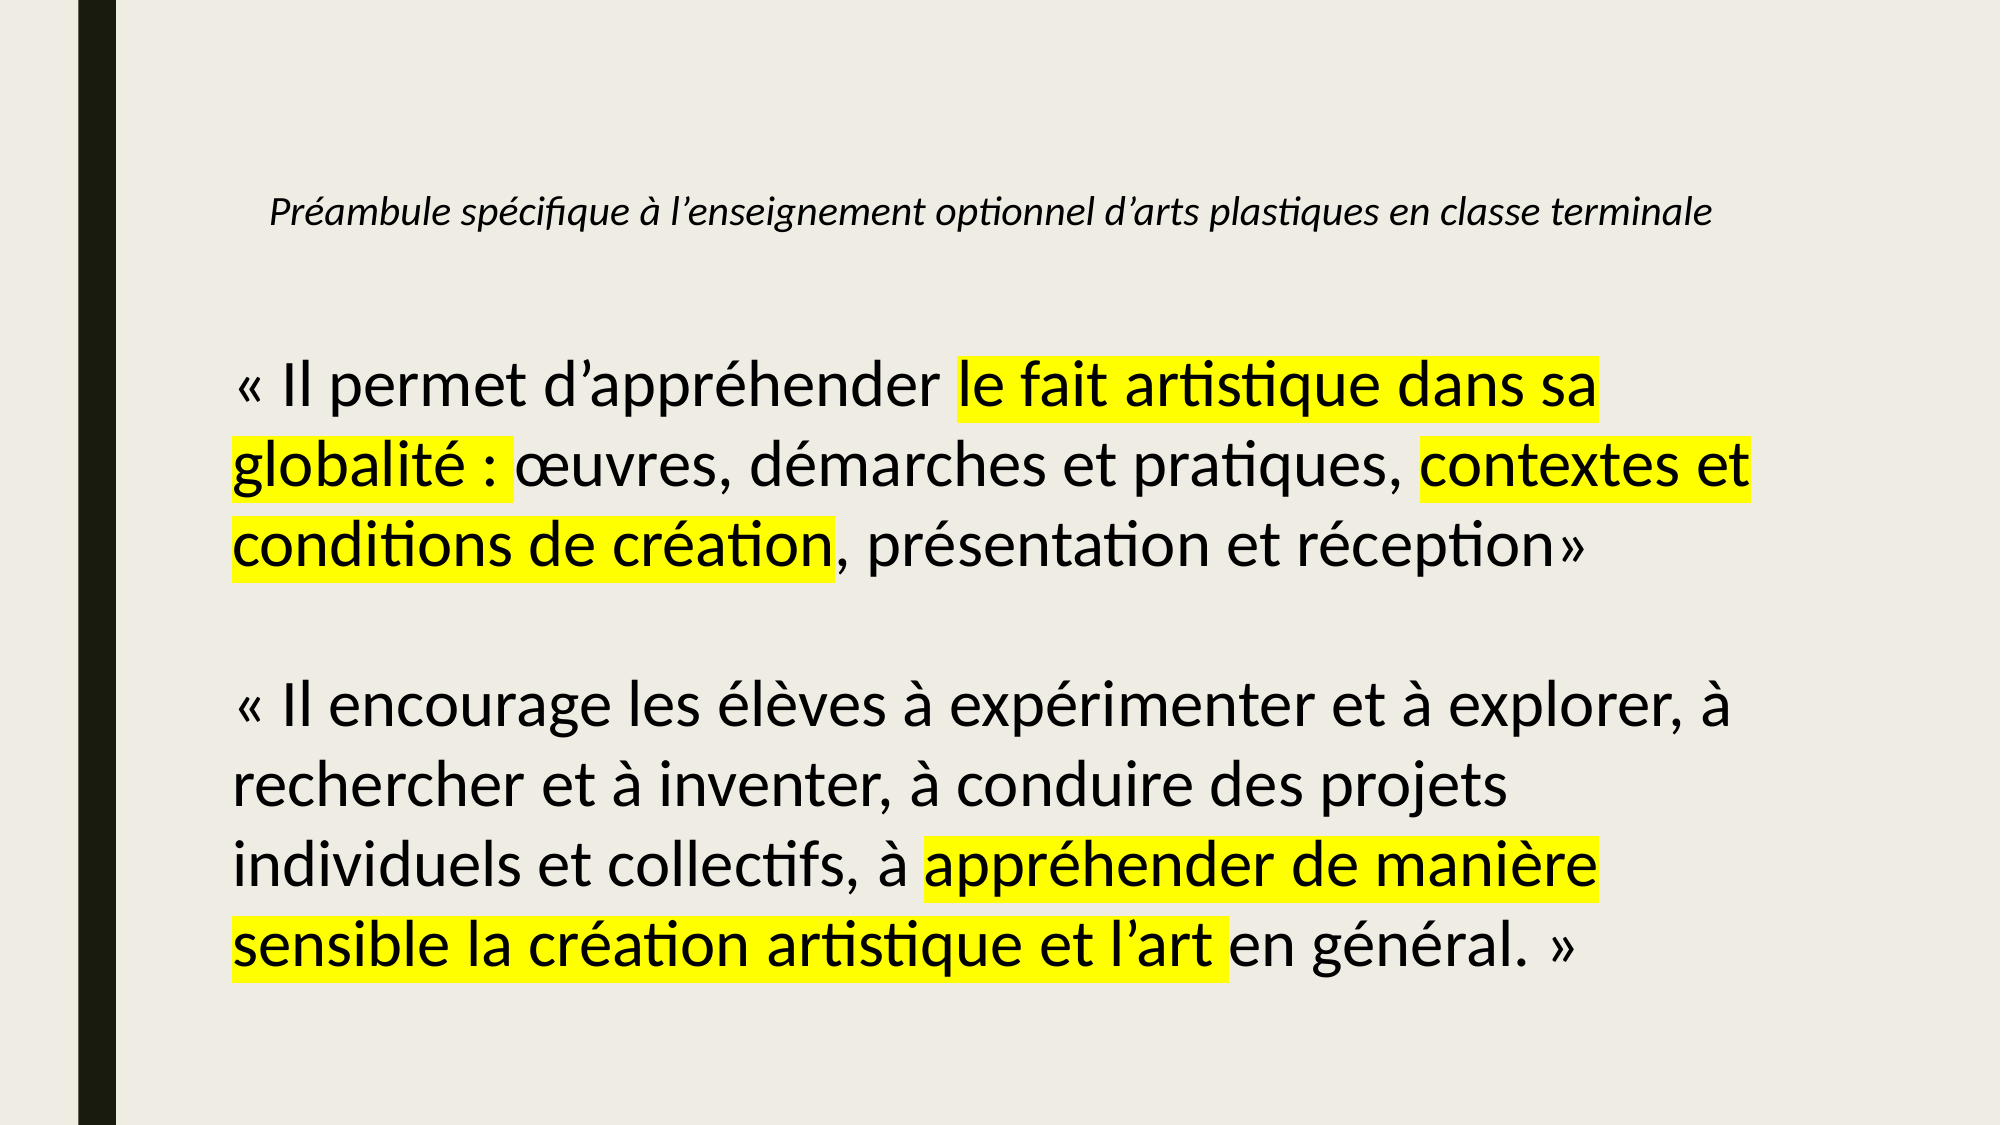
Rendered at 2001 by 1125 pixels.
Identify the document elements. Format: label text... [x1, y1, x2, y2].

text_box  Préambule spécifique à l’enseignement optionnel d’arts plastiques en classe terminale [217, 176, 1814, 287]
text_box « Il permet d’appréhender le fait artistique dans sa globalité : œuvres, démarches et pratiques, contextes et conditions de création, présentation et réception» « Il encourage les élèves à expérimenter et à explorer, à rechercher et à inventer, à conduire des projets individuels et collectifs, à appréhender de manière sensible la création artistique et l’art en général. » [217, 332, 1814, 1032]
